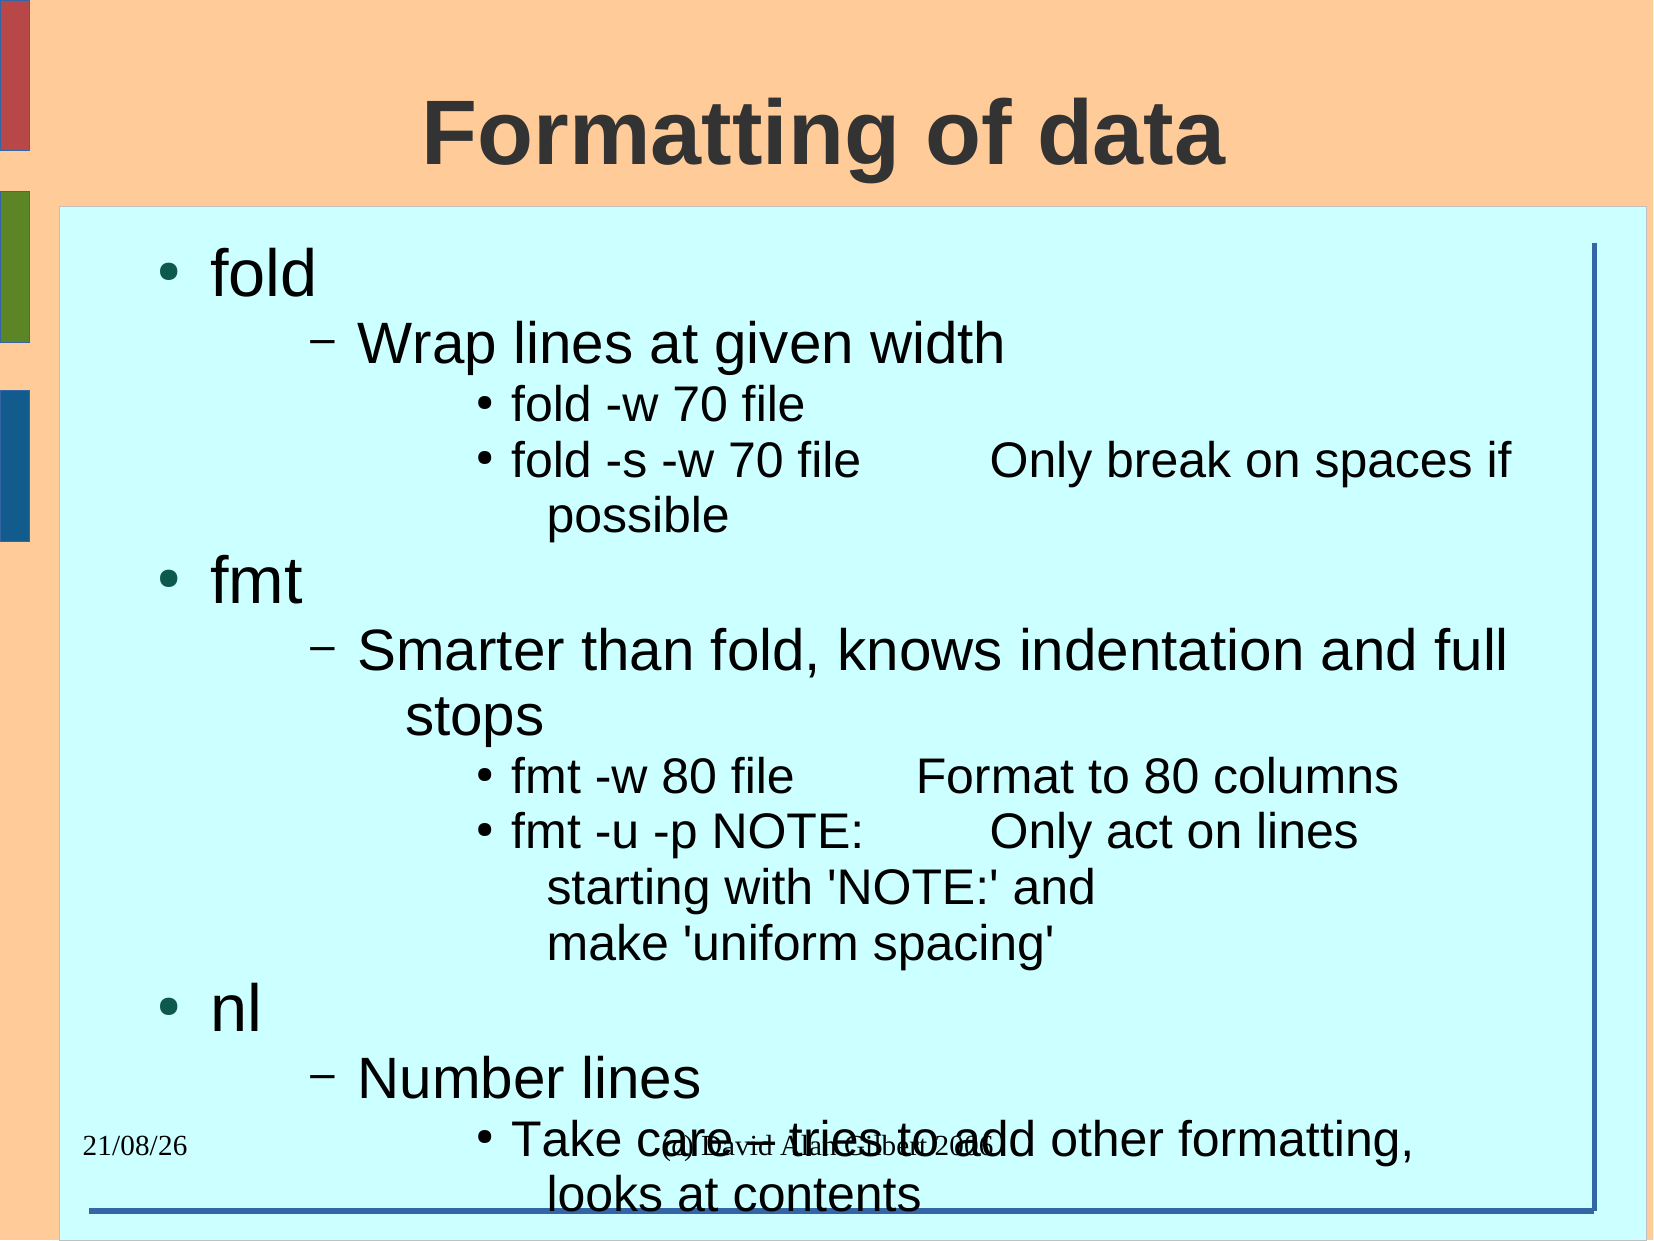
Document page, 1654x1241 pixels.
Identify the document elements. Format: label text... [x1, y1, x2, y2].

list fold Wrap lines at given width fold -w 70 file fold -s -w 70 file Only break on spaces if possible fmt Smarter than fold, knows indentation and full stops fmt -w 80 file Format to 80 columns fmt -u -p NOTE: Only act on lines starting with 'NOTE:' and make 'uniform spacing' nl Number lines Take care – tries to add other formatting, looks at contents [121, 236, 1534, 1127]
title Formatting of data [118, 29, 1531, 237]
